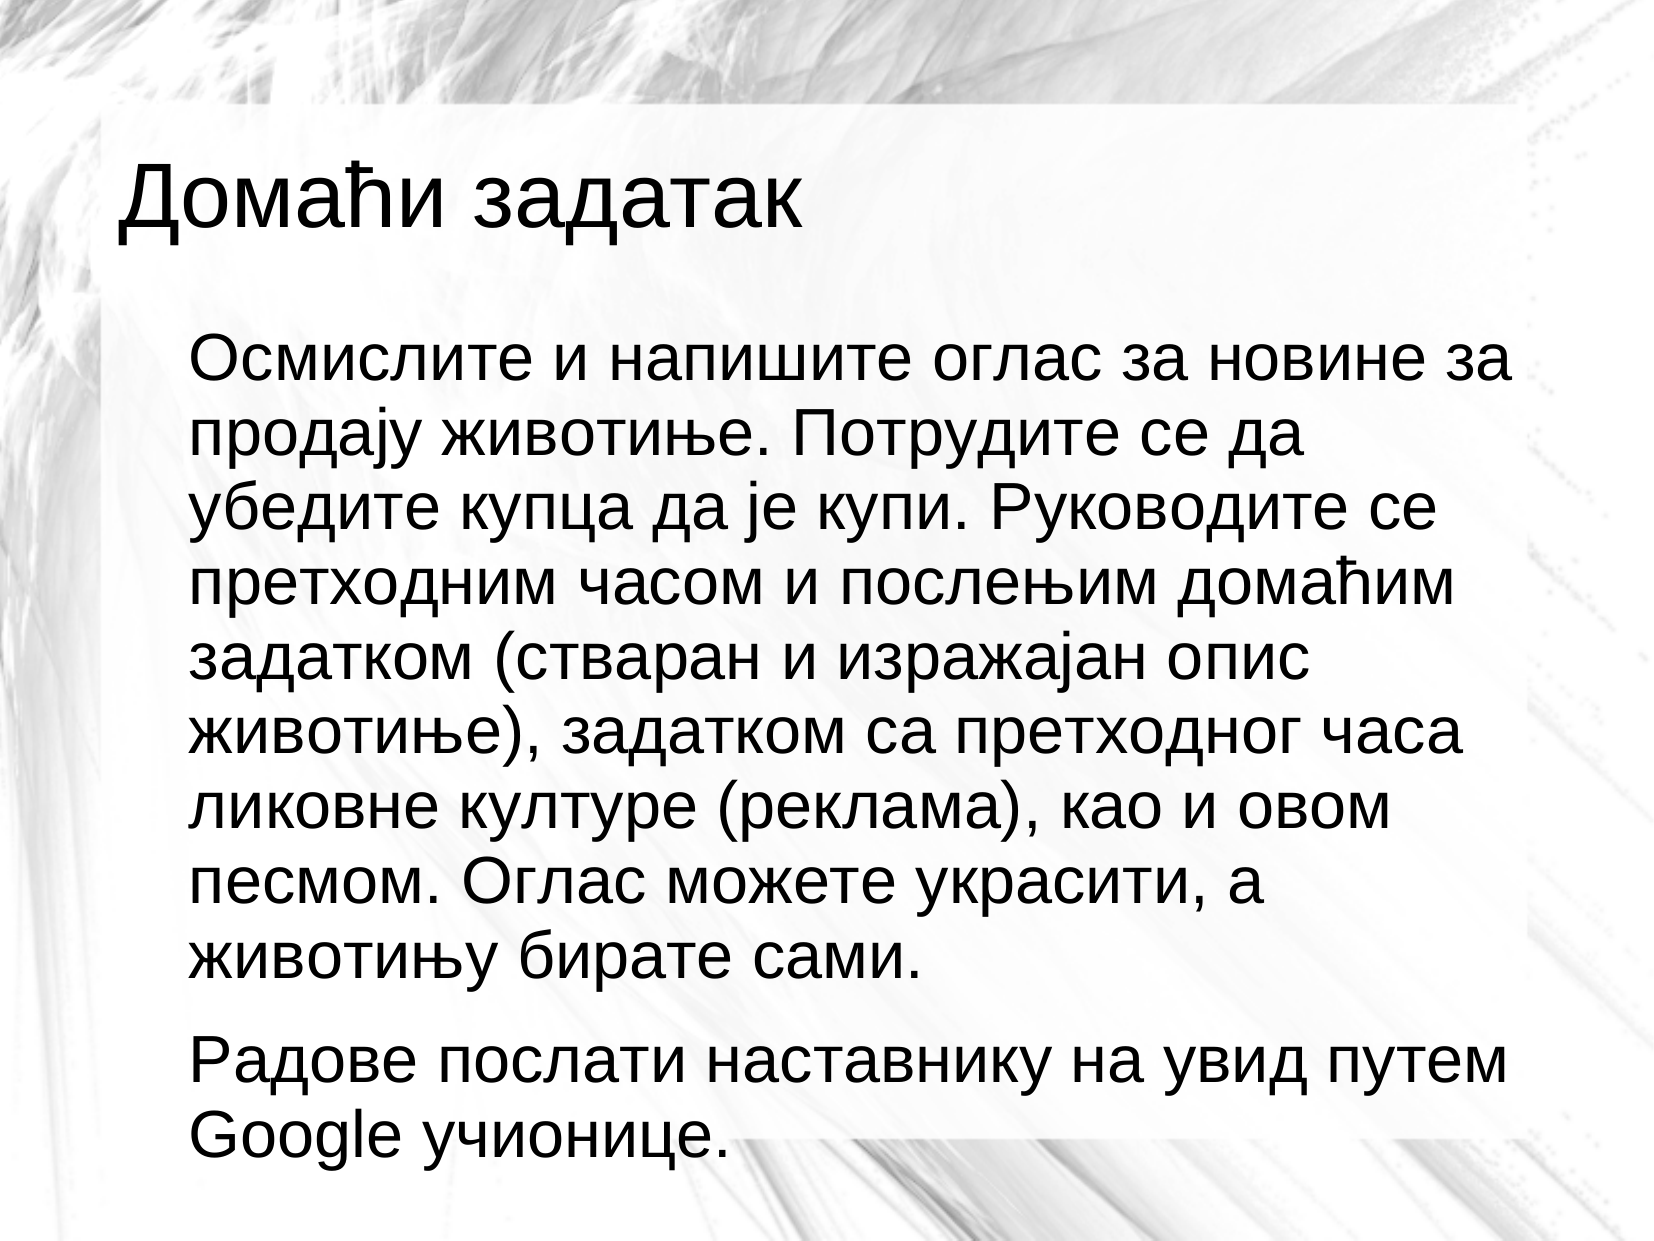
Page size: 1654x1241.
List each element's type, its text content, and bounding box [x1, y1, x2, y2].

list Осмислите и напишите оглас за новине за продају животиње. Потрудите се да убедите купца да је купи. Руководите се претходним часом и послењим домаћим задатком (стваран и изражајан опис животиње), задатком са претходног часа ликовне културе (реклама), као и овом песмом. Оглас можете украсити, а животињу бирате сами. Радове послати наставнику на увид путем Google учионице. [118, 319, 1571, 1172]
picture [0, 0, 1654, 1241]
title Домаћи задатак [118, 112, 1506, 281]
